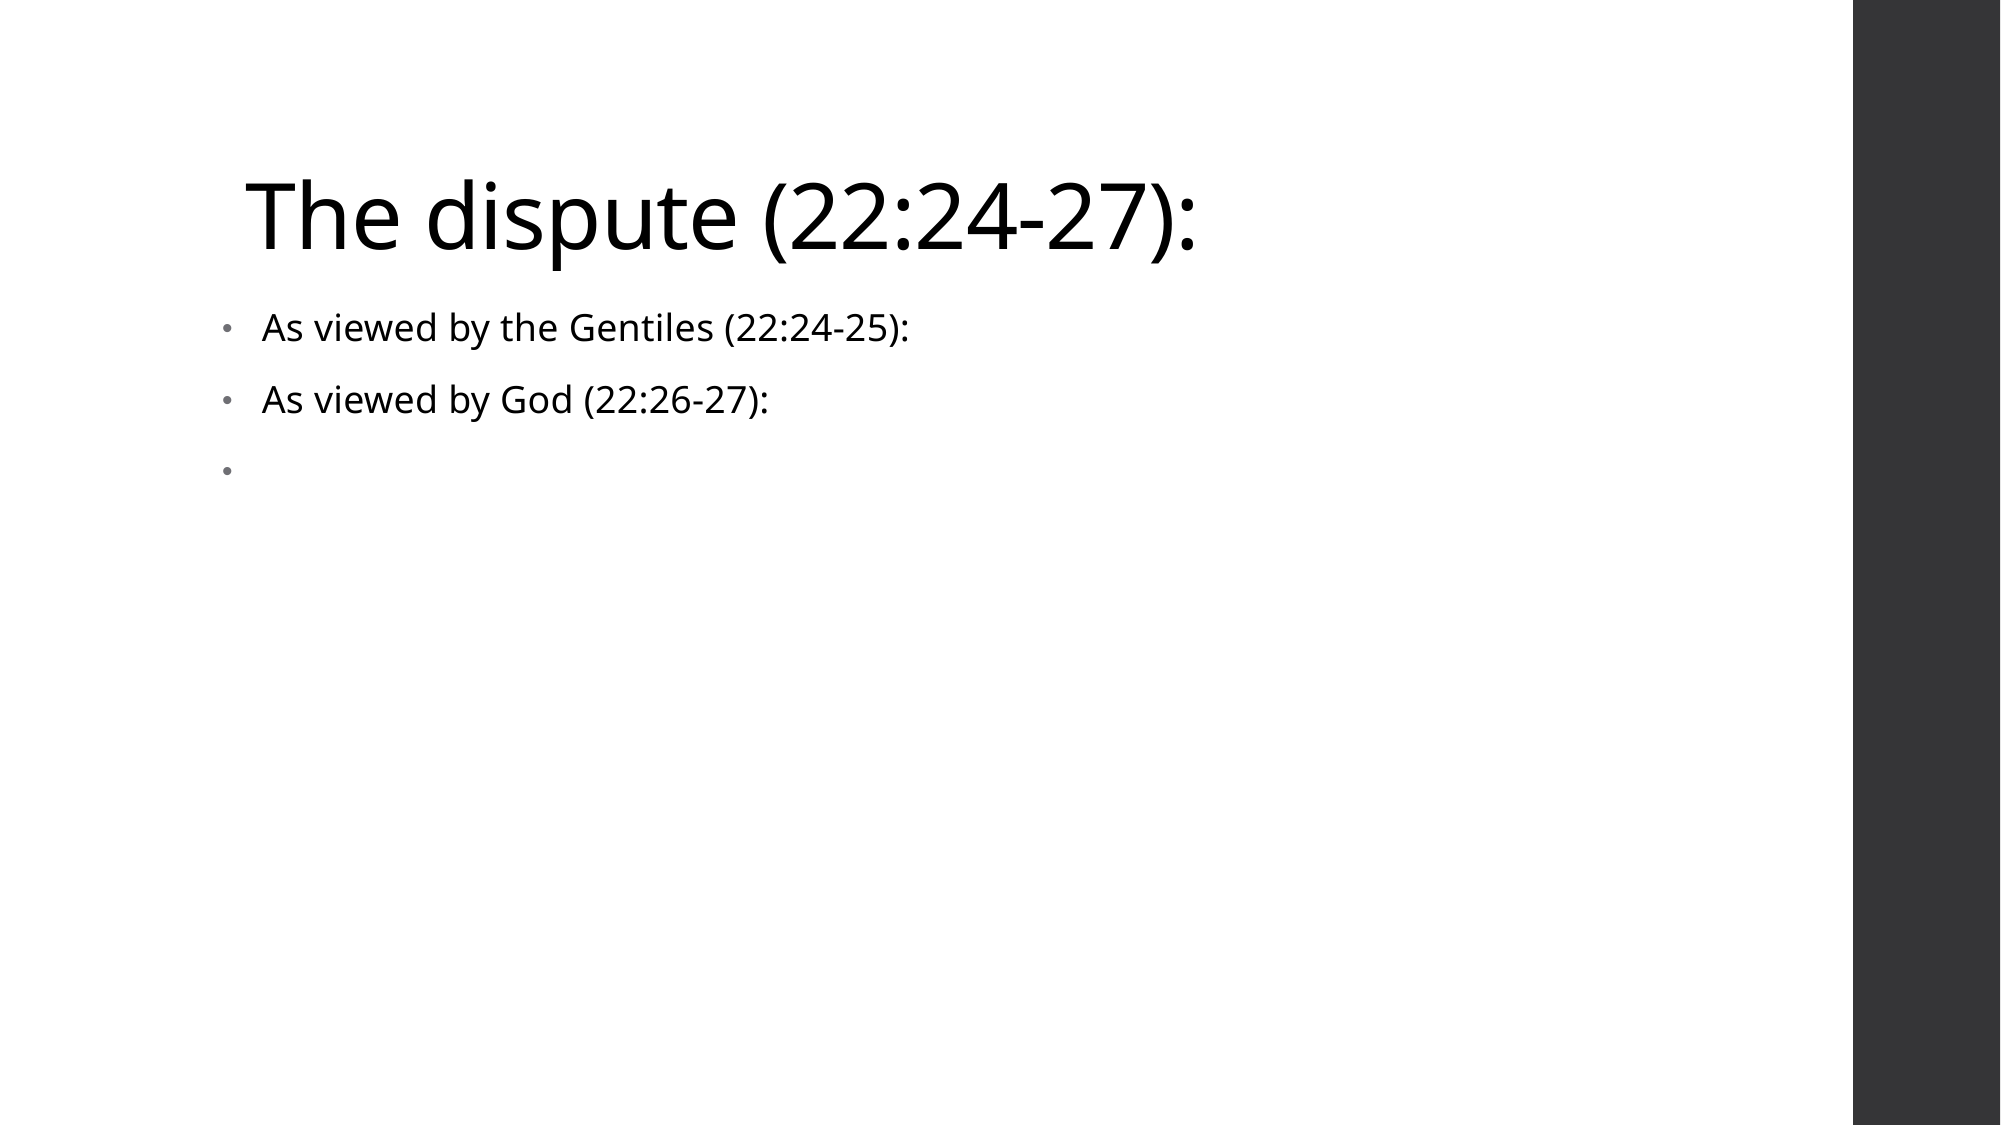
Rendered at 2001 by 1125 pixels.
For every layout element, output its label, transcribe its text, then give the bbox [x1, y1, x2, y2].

list As viewed by the Gentiles (22:24-25): As viewed by God (22:26-27): [206, 299, 1617, 1014]
title The dispute (22:24-27): [206, 60, 1797, 278]
